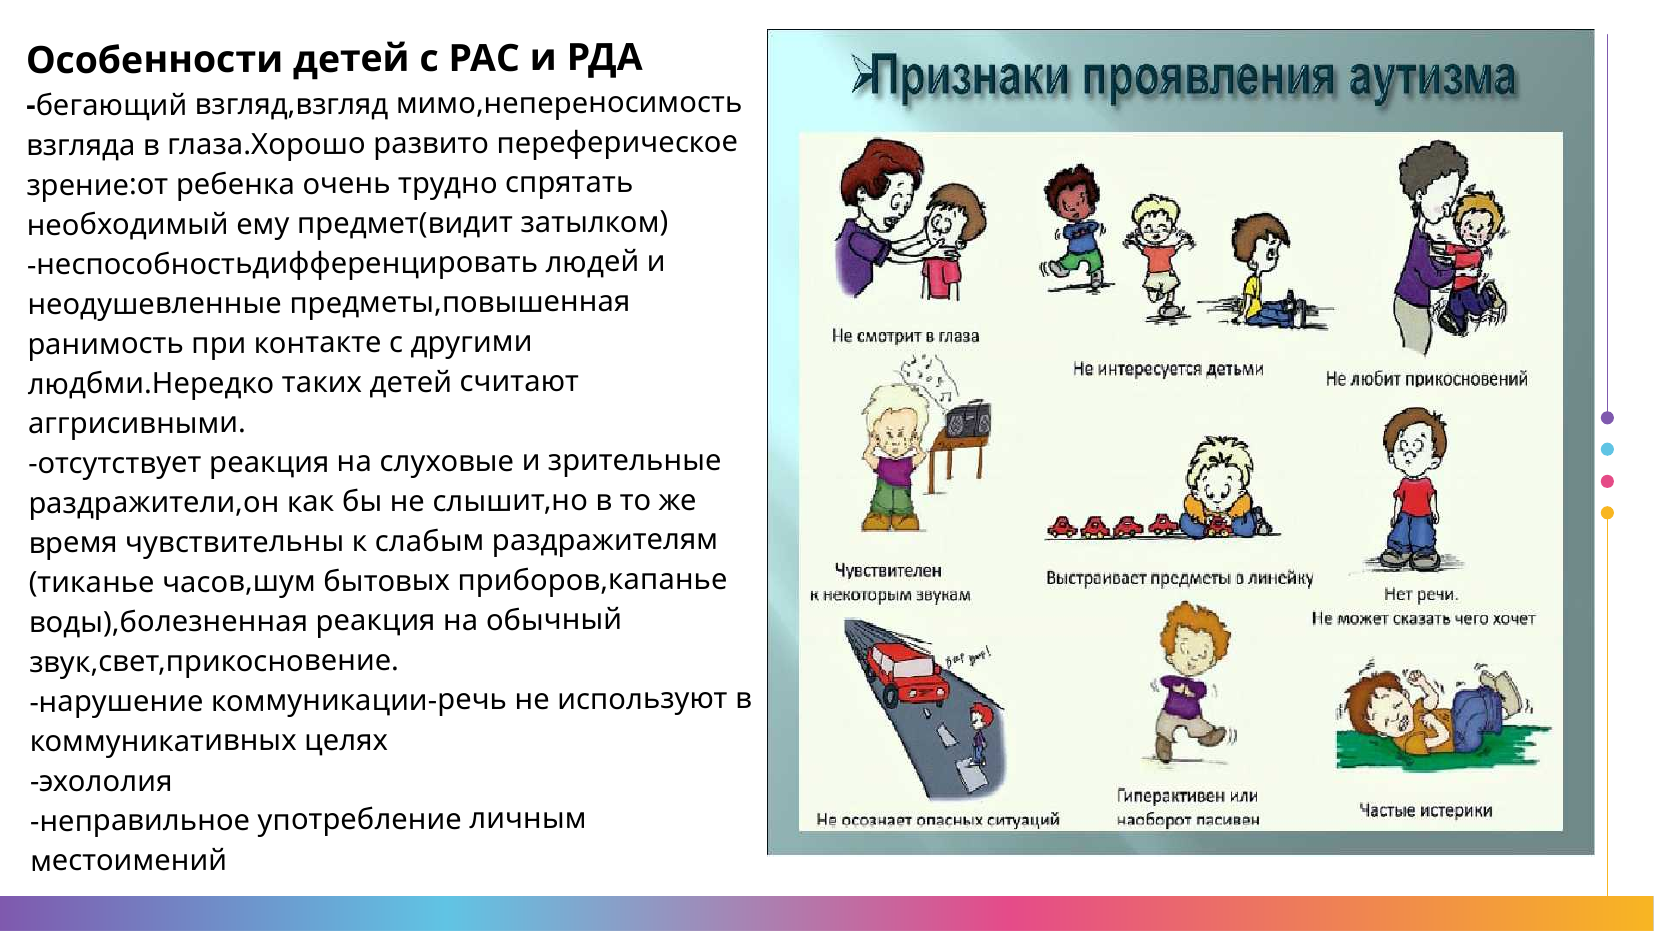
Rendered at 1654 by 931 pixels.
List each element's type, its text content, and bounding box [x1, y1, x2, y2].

picture [0, 896, 1654, 931]
picture [767, 29, 1595, 857]
title Особенности детей с РАС и РДА -бегающий взгляд,взгляд мимо,непереносимость взгляда в глаза.Хорошо развито переферическое зрение:от ребенка очень трудно спрятать необходимый ему предмет(видит затылком) -неспособностьдифференцировать людей и неодушевленные предметы,повышенная ранимость при контакте с другими людбми.Нередко таких детей считают аггрисивными. -отсутствует реакция на слуховые и зрительные раздражители,он как бы не слышит,но в то же время чувствительны к слабым раздражителям (тиканье часов,шум бытовых приборов,капанье воды),болезненная реакция на обычный звук,свет,прикосновение. -нарушение коммуникации-речь не используют в коммуникативных целях -эхололия -неправильное употребление личным местоимений [25, 29, 768, 880]
